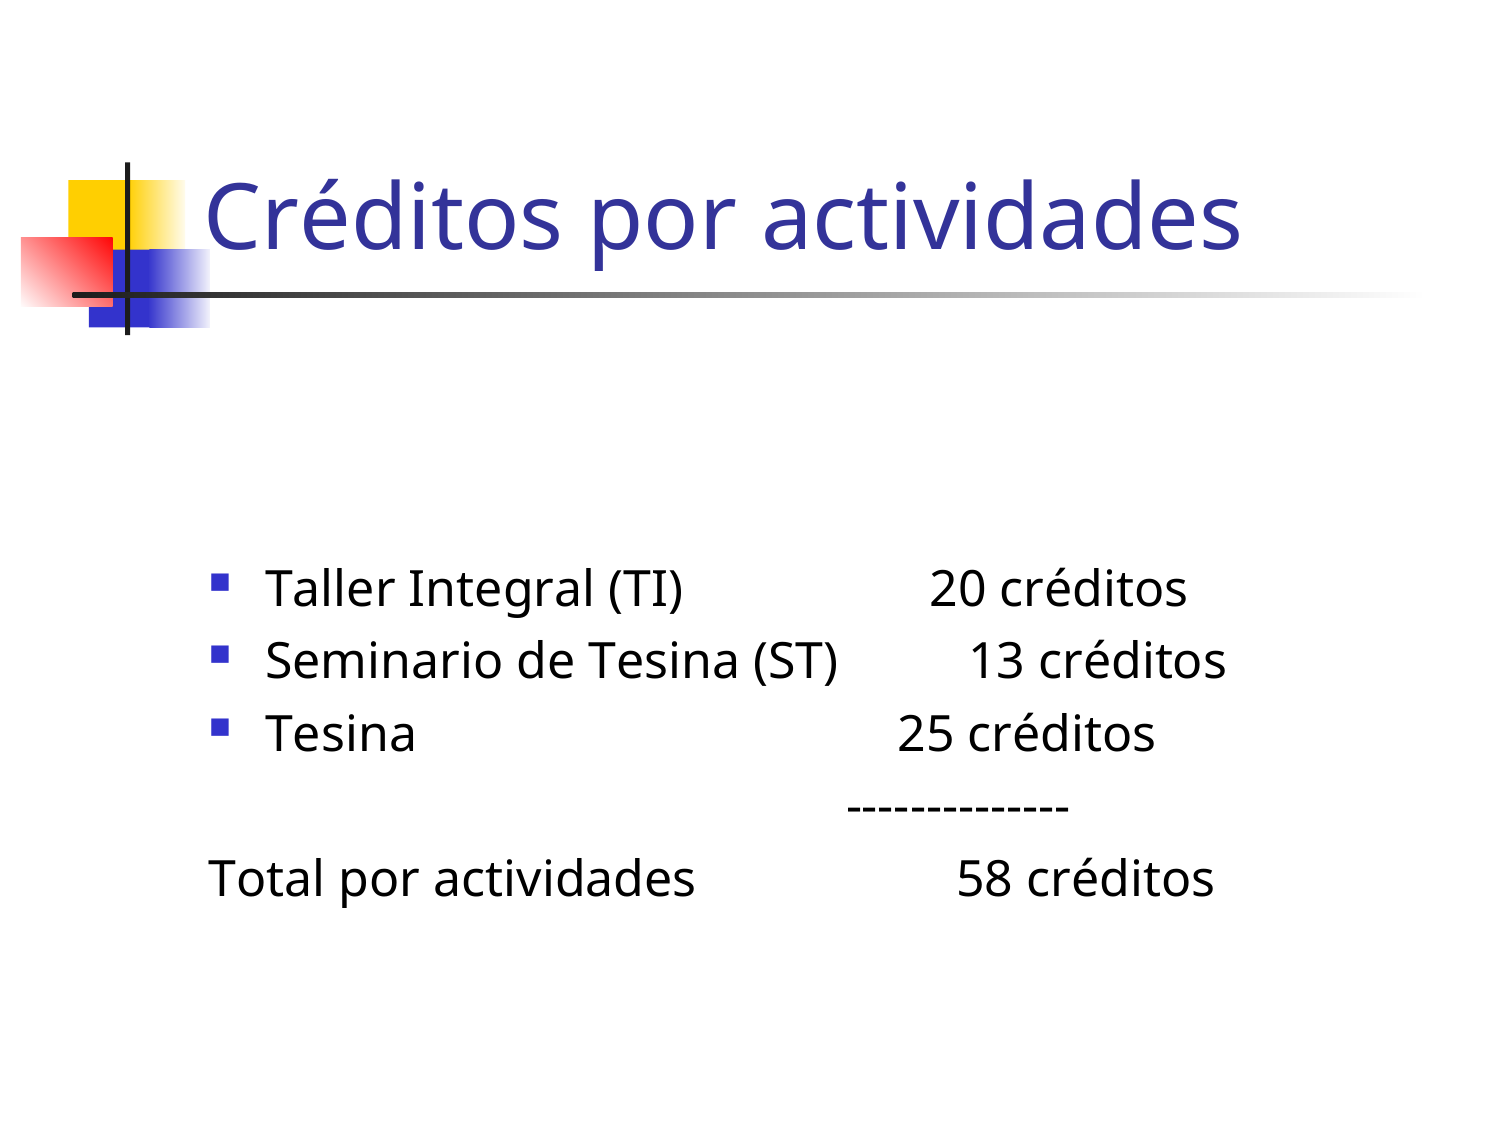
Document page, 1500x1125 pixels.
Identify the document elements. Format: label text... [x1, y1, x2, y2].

title Créditos por actividades [188, 35, 1468, 276]
list Taller Integral (TI) 20 créditos Seminario de Tesina (ST) 13 créditos Tesina 25 créditos -------------- Total por actividades 58 créditos [193, 331, 1469, 1007]
